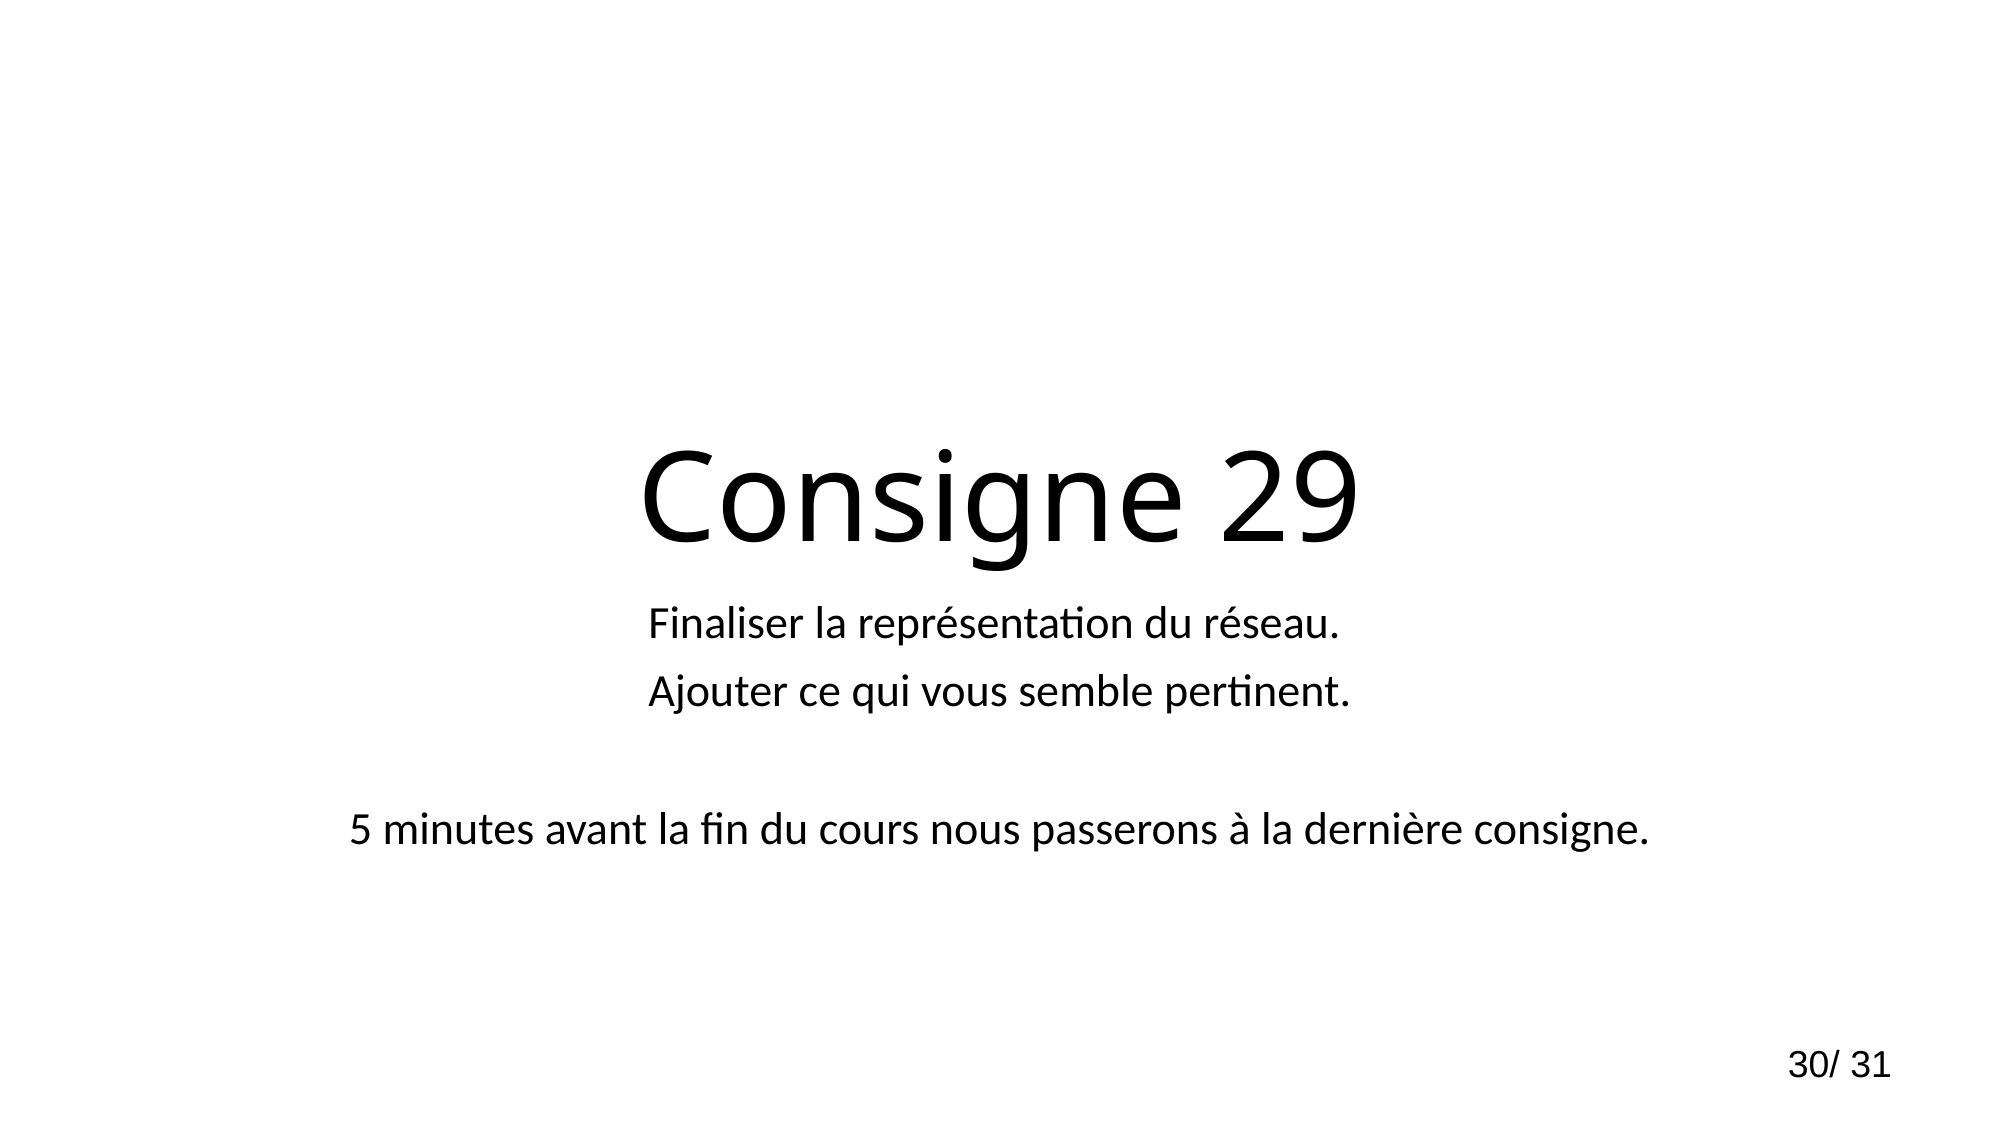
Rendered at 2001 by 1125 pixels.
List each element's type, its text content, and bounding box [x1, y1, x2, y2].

subtitle Finaliser la représentation du réseau. Ajouter ce qui vous semble pertinent. 5 minutes avant la fin du cours nous passerons à la dernière consigne. [249, 590, 1750, 863]
title Consigne 29 [249, 184, 1750, 576]
text_box 31/ 31 [1830, 1035, 1979, 1093]
